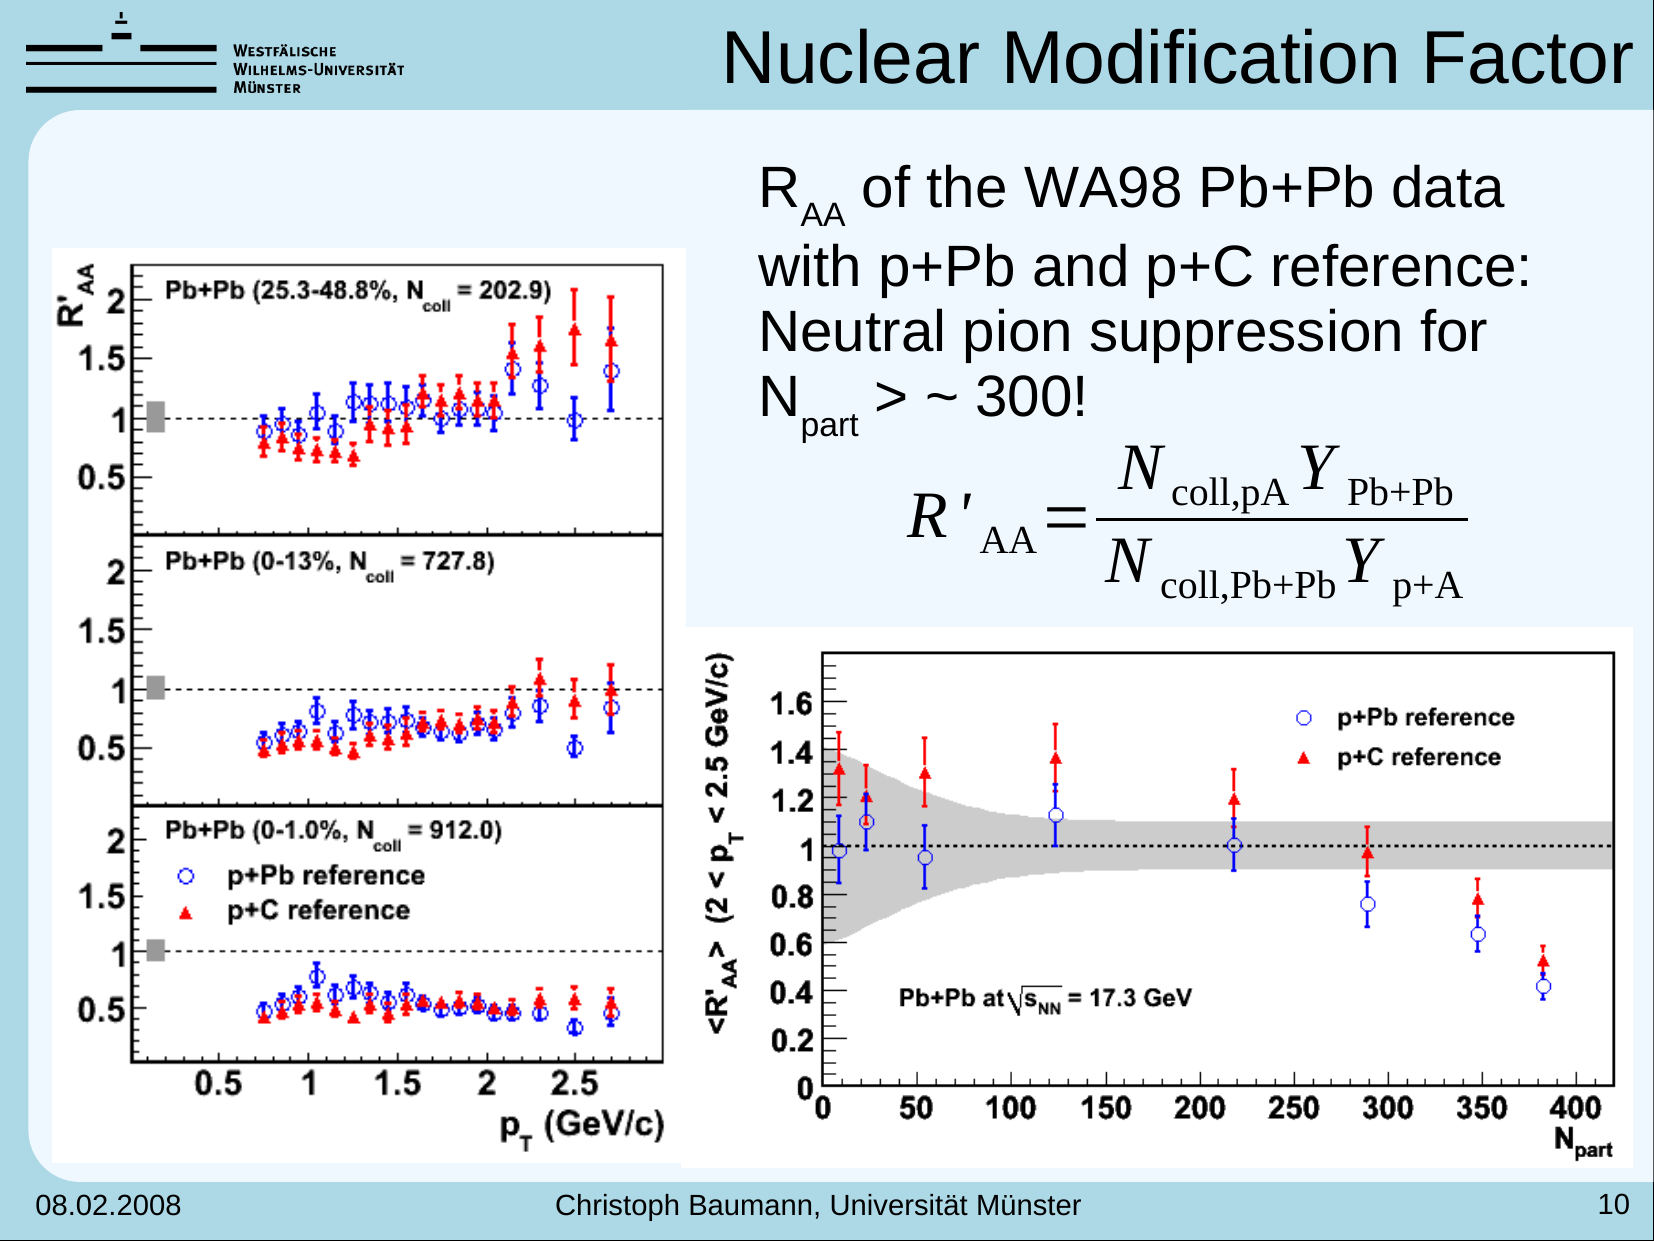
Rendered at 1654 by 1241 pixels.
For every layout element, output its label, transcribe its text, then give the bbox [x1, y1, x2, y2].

text_box RAA of the WA98 Pb+Pb data with p+Pb and p+C reference: Neutral pion suppression for Npart > ~ 300! [743, 147, 1620, 450]
title Nuclear Modification Factor [440, 15, 1636, 100]
picture [52, 248, 1633, 1168]
chart [897, 430, 1478, 609]
picture [26, 12, 404, 93]
